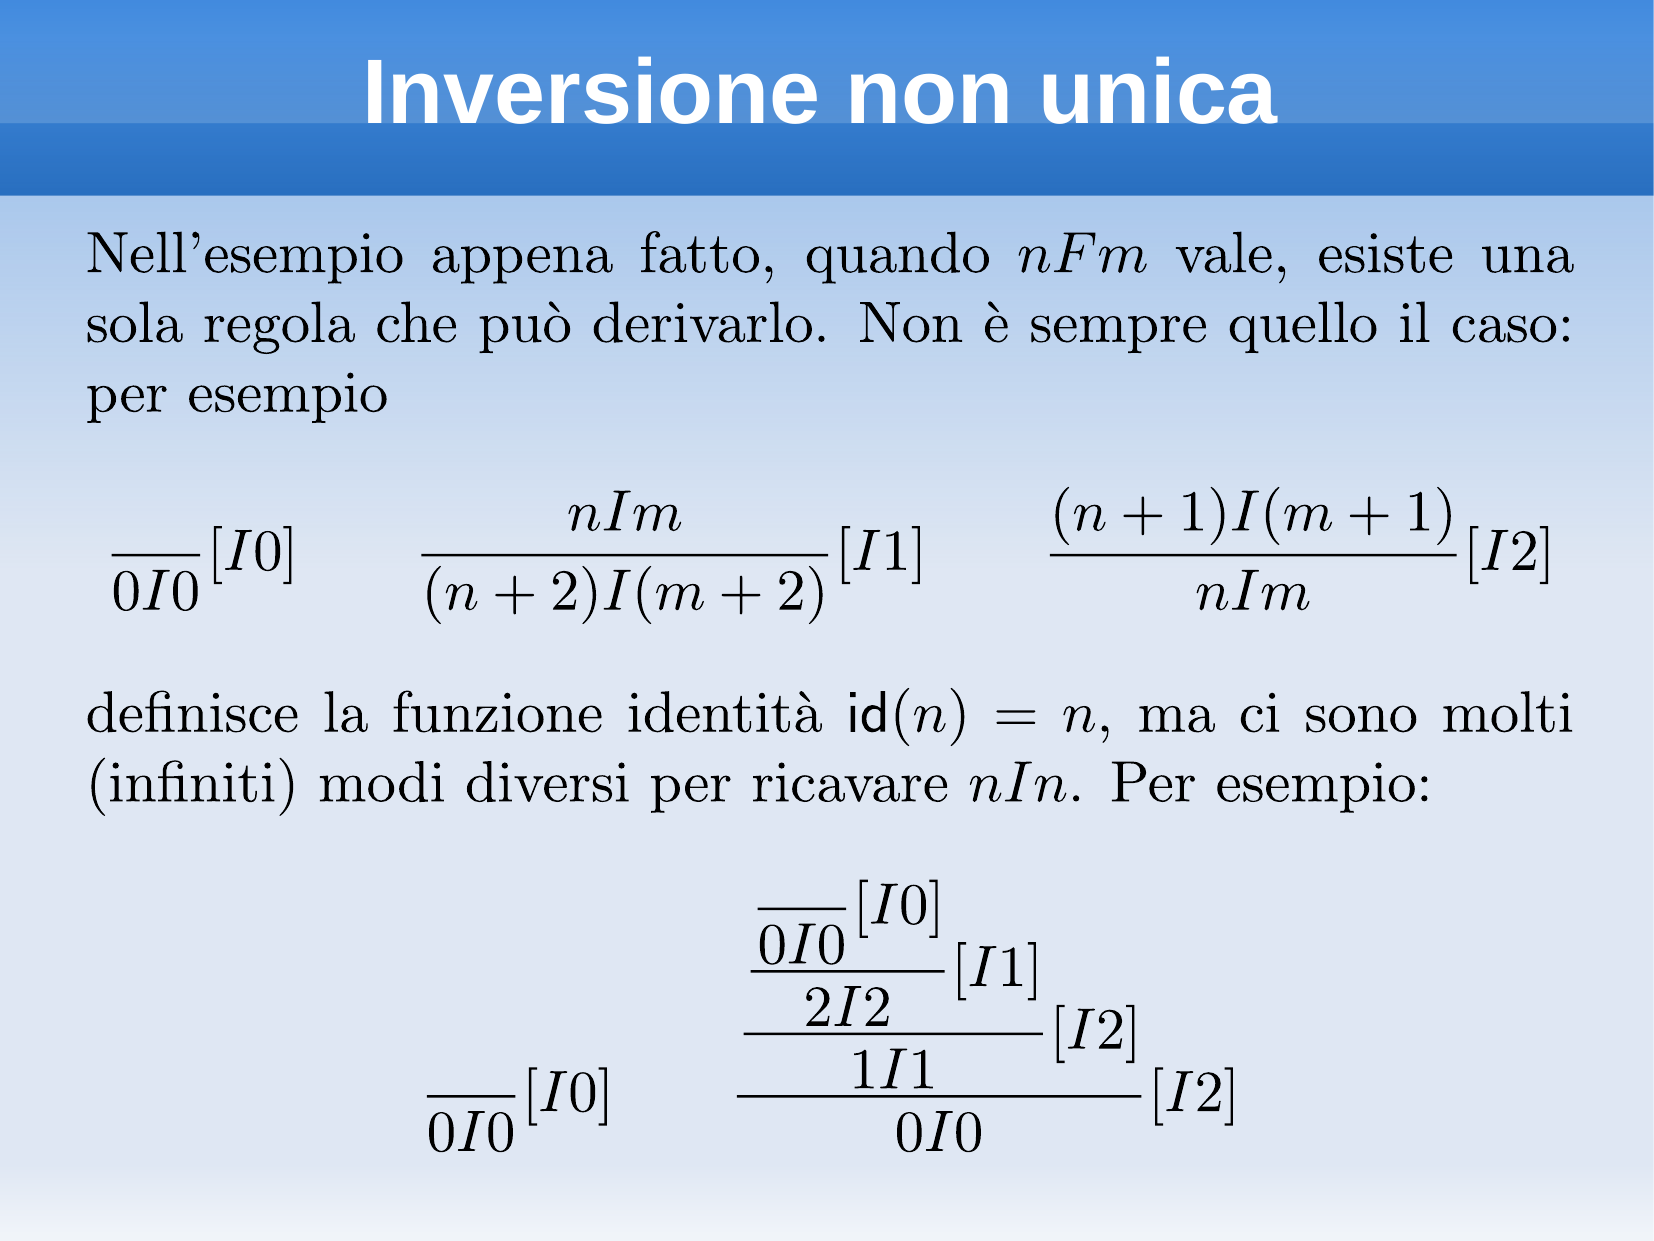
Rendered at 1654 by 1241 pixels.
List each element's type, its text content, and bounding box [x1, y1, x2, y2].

text_box [85, 231, 1574, 1153]
title Inversione non unica [76, 0, 1565, 196]
picture [0, 0, 1654, 1241]
